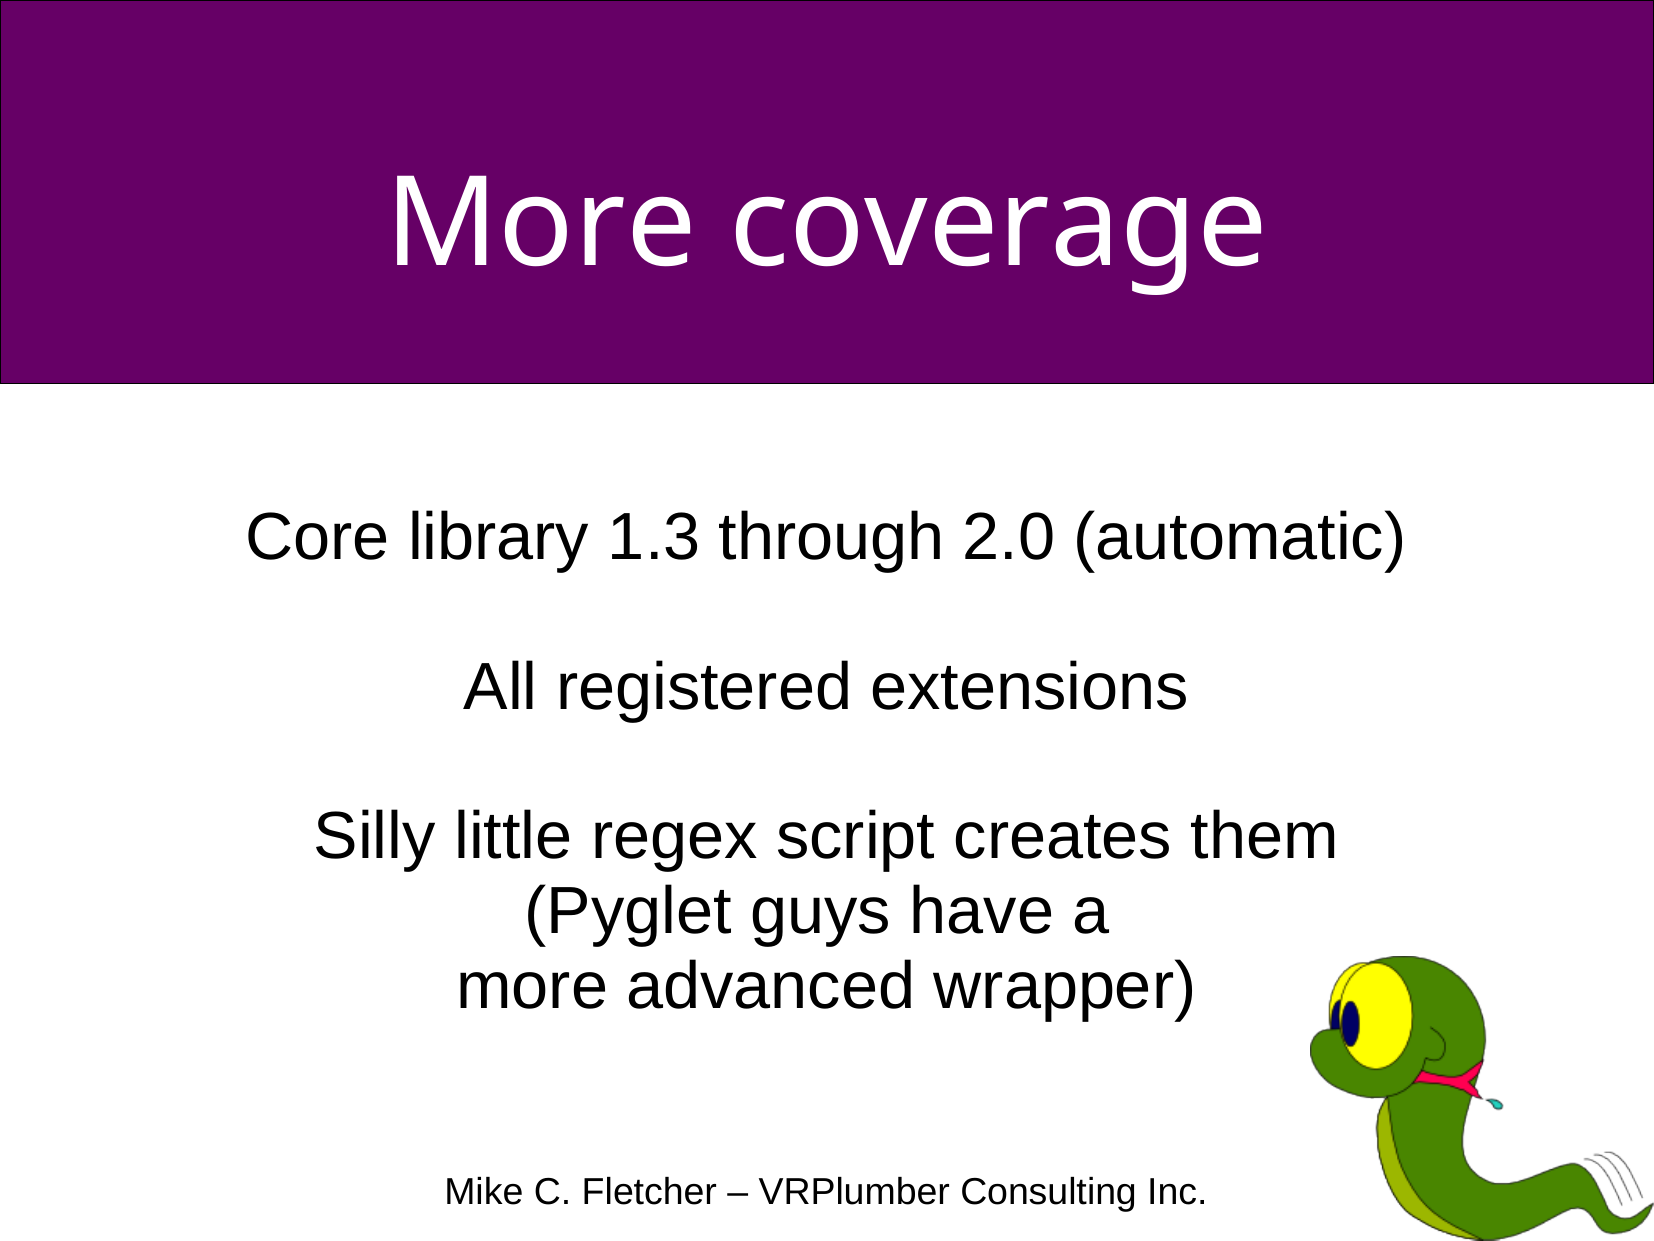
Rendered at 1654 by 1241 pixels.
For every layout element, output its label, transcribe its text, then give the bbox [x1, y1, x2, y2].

title More coverage [82, 56, 1571, 377]
picture [1310, 956, 1654, 1241]
subtitle Core library 1.3 through 2.0 (automatic) All registered extensions Silly little regex script creates them (Pyglet guys have a more advanced wrapper) [82, 420, 1571, 1102]
